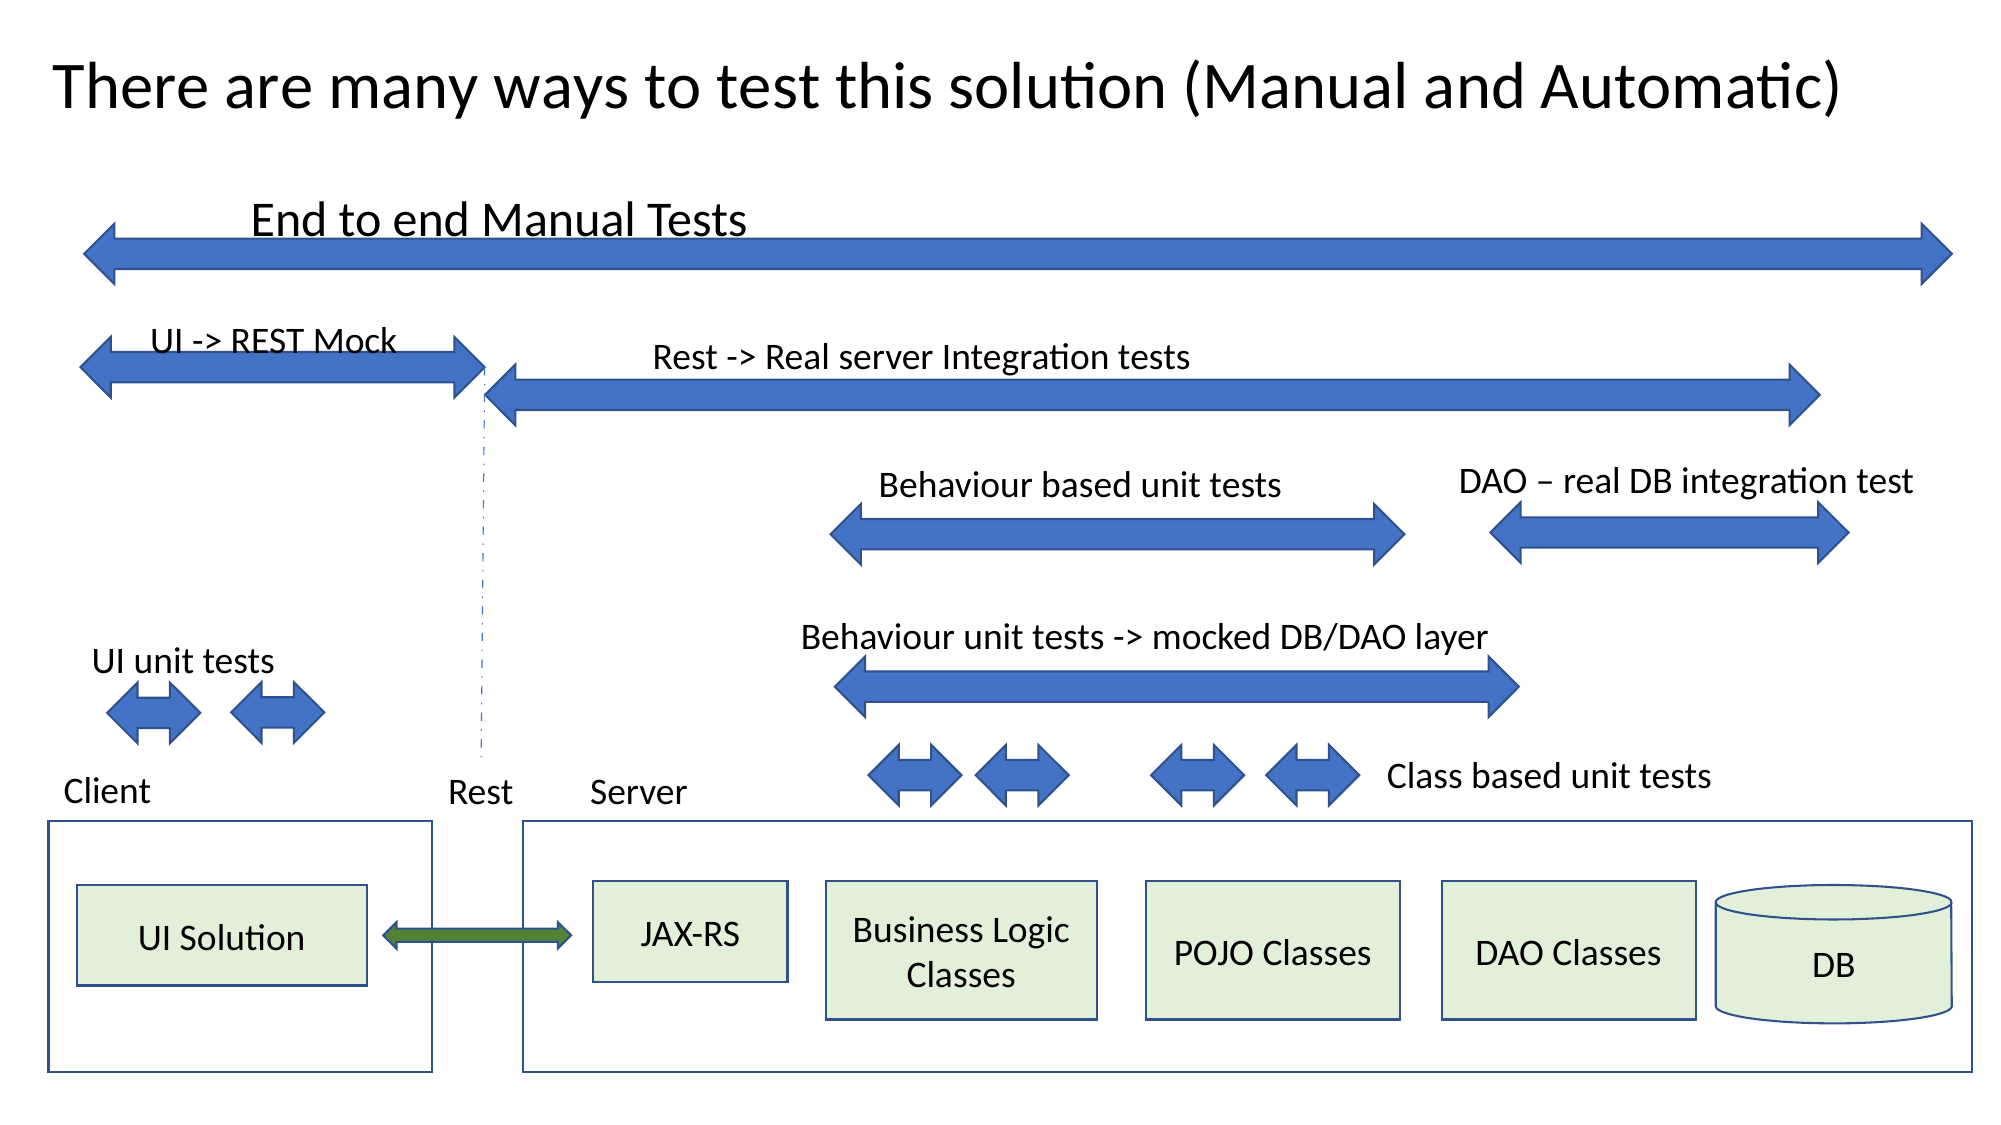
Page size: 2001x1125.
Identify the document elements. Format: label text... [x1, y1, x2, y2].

text_box [1490, 509, 1849, 563]
text_box Behaviour based unit tests [863, 452, 1311, 513]
text_box [1266, 744, 1360, 806]
text_box [834, 665, 1519, 718]
text_box UI Solution [77, 885, 367, 986]
text_box Rest [433, 759, 530, 821]
text_box DAO – real DB integration test [1443, 448, 1936, 509]
text_box [383, 922, 572, 949]
text_box JAX-RS [593, 881, 788, 982]
text_box [80, 336, 485, 398]
text_box [975, 744, 1069, 806]
text_box There are many ways to test this solution (Manual and Automatic) [37, 34, 1873, 131]
text_box [231, 682, 325, 743]
text_box DAO Classes [1442, 881, 1696, 1020]
text_box End to end Manual Tests [235, 179, 768, 256]
text_box Business Logic Classes [826, 881, 1097, 1020]
text_box Class based unit tests [1371, 743, 1740, 804]
text_box POJO Classes [1146, 881, 1400, 1020]
text_box UI unit tests [76, 628, 293, 690]
text_box [84, 223, 1952, 285]
text_box Behaviour unit tests -> mocked DB/DAO layer [785, 604, 1522, 665]
text_box [830, 503, 1405, 565]
text_box [1151, 744, 1245, 806]
text_box Rest -> Real server Integration tests [637, 324, 1212, 385]
text_box Server [575, 759, 704, 820]
text_box Client [48, 758, 168, 820]
text_box [107, 690, 201, 744]
text_box DB [1715, 885, 1952, 1024]
text_box [868, 744, 962, 806]
text_box [486, 364, 1820, 426]
text_box UI -> REST Mock [135, 309, 416, 370]
